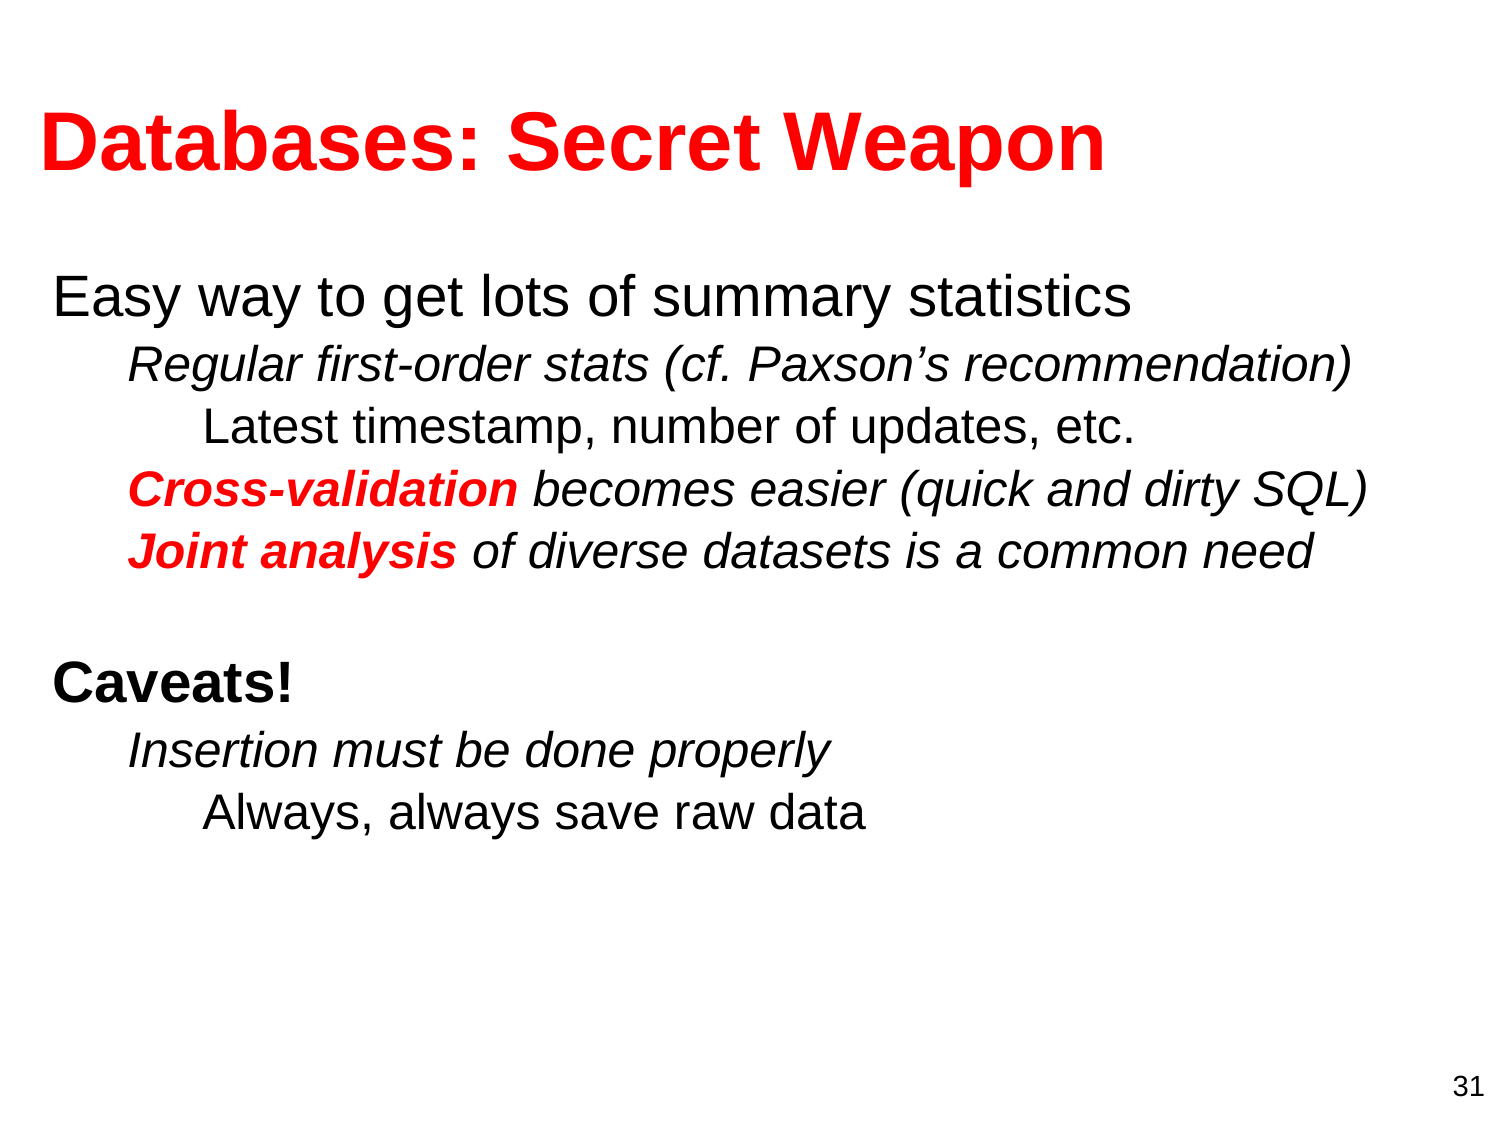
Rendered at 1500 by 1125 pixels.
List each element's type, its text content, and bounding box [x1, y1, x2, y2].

title Databases: Secret Weapon [24, 47, 1463, 236]
list Easy way to get lots of summary statistics Regular first-order stats (cf. Paxson’s recommendation) Latest timestamp, number of updates, etc. Cross-validation becomes easier (quick and dirty SQL) Joint analysis of diverse datasets is a common need Caveats! Insertion must be done properly Always, always save raw data [37, 262, 1463, 1006]
